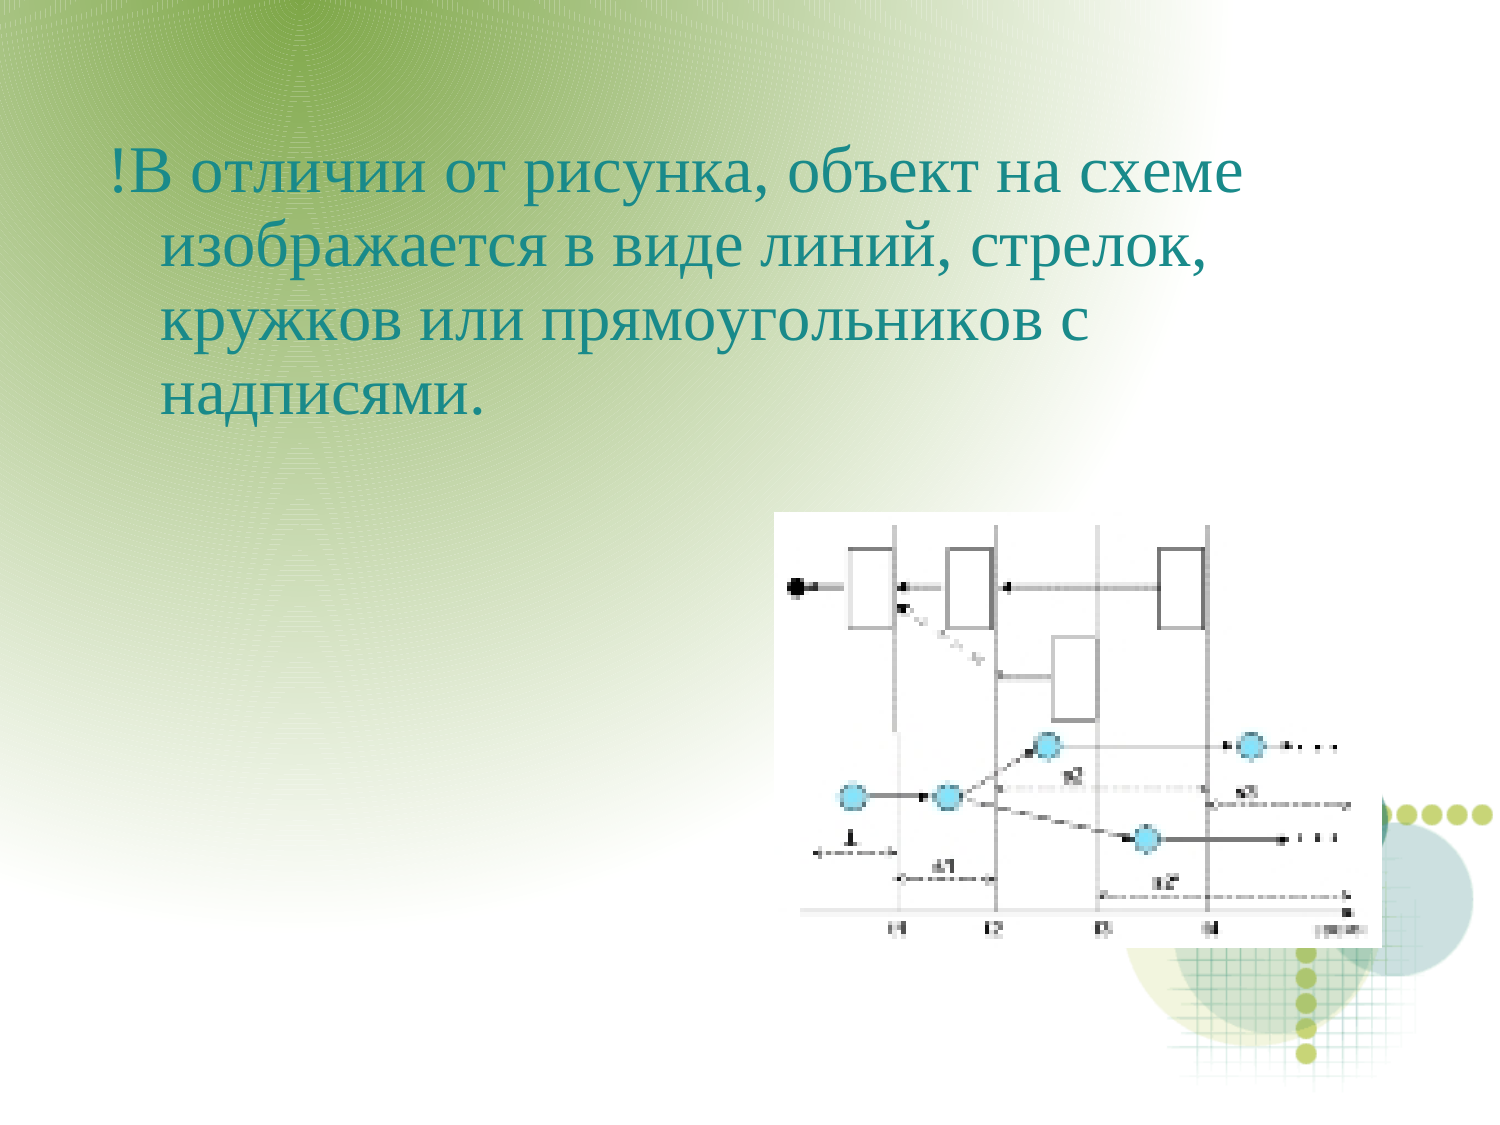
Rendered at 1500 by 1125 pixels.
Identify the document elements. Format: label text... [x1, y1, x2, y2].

picture [774, 512, 1500, 1098]
title [75, 47, 1426, 125]
list !В отличии от рисунка, объект на схеме изображается в виде линий, стрелок, кружков или прямоугольников с надписями. [75, 125, 1426, 801]
